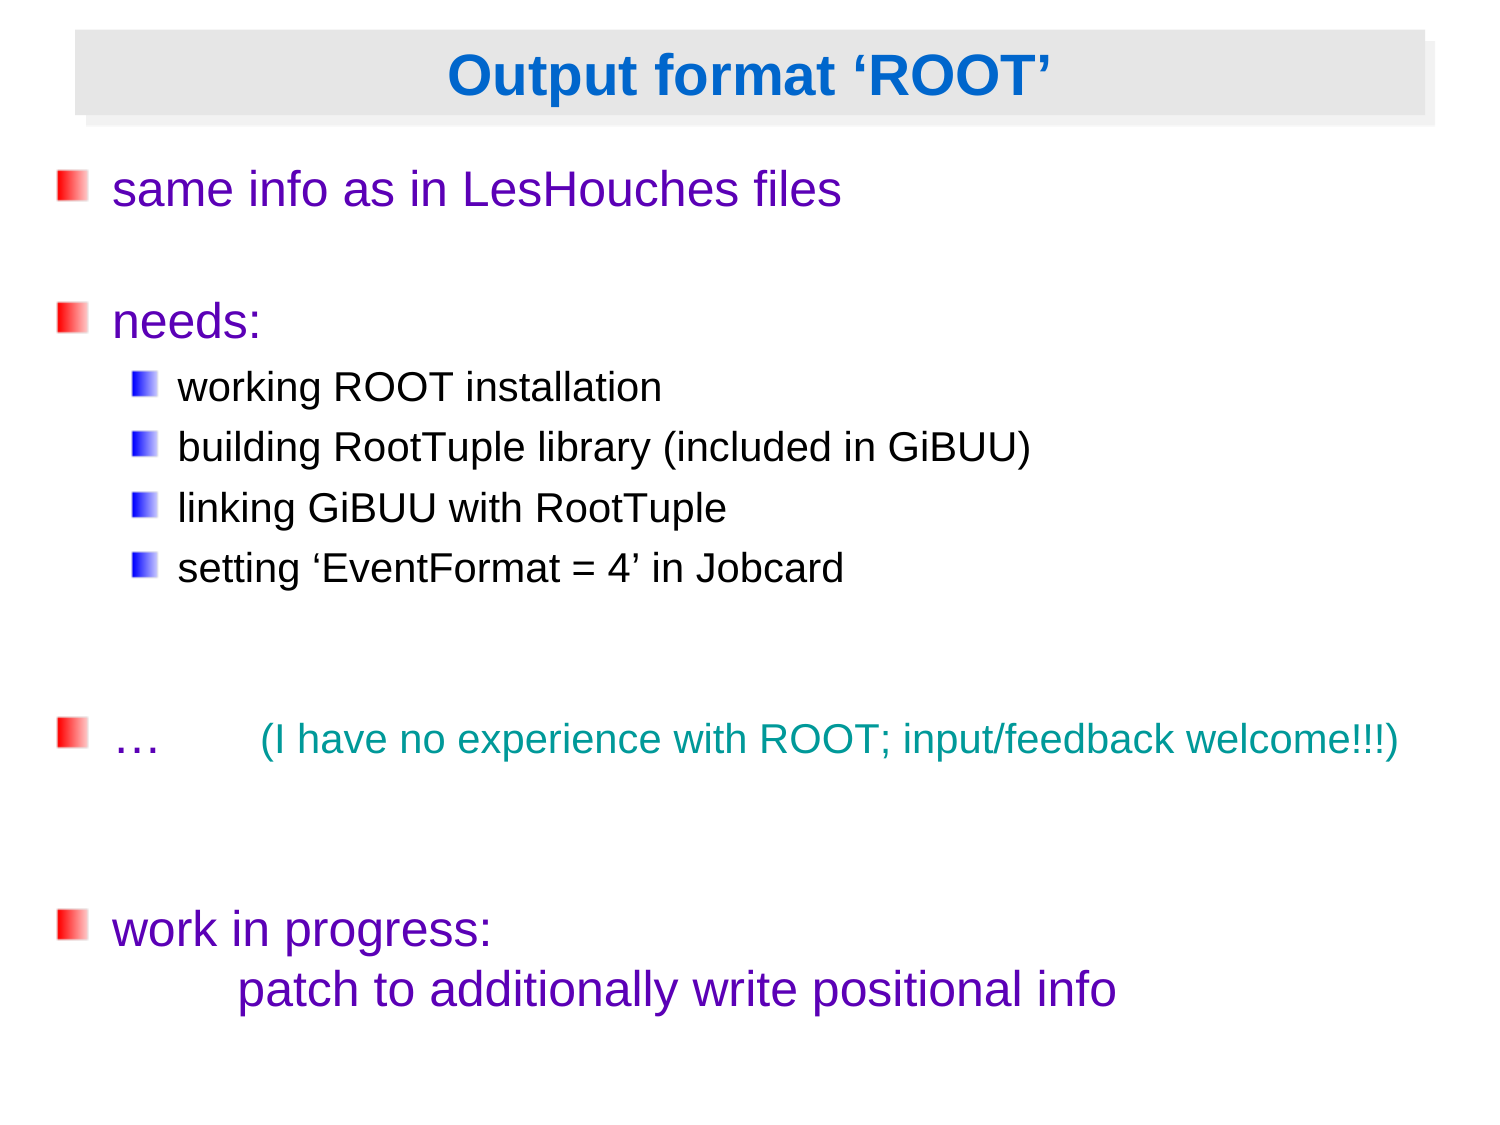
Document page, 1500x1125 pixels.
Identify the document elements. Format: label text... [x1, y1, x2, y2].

title Output format ‘ROOT’ [75, 29, 1426, 116]
list same info as in LesHouches files needs: working ROOT installation building RootTuple library (included in GiBUU) linking GiBUU with RootTuple setting ‘EventFormat = 4’ in Jobcard … (I have no experience with ROOT; input/feedback welcome!!!) work in progress: patch to additionally write positional info [41, 148, 1459, 1093]
